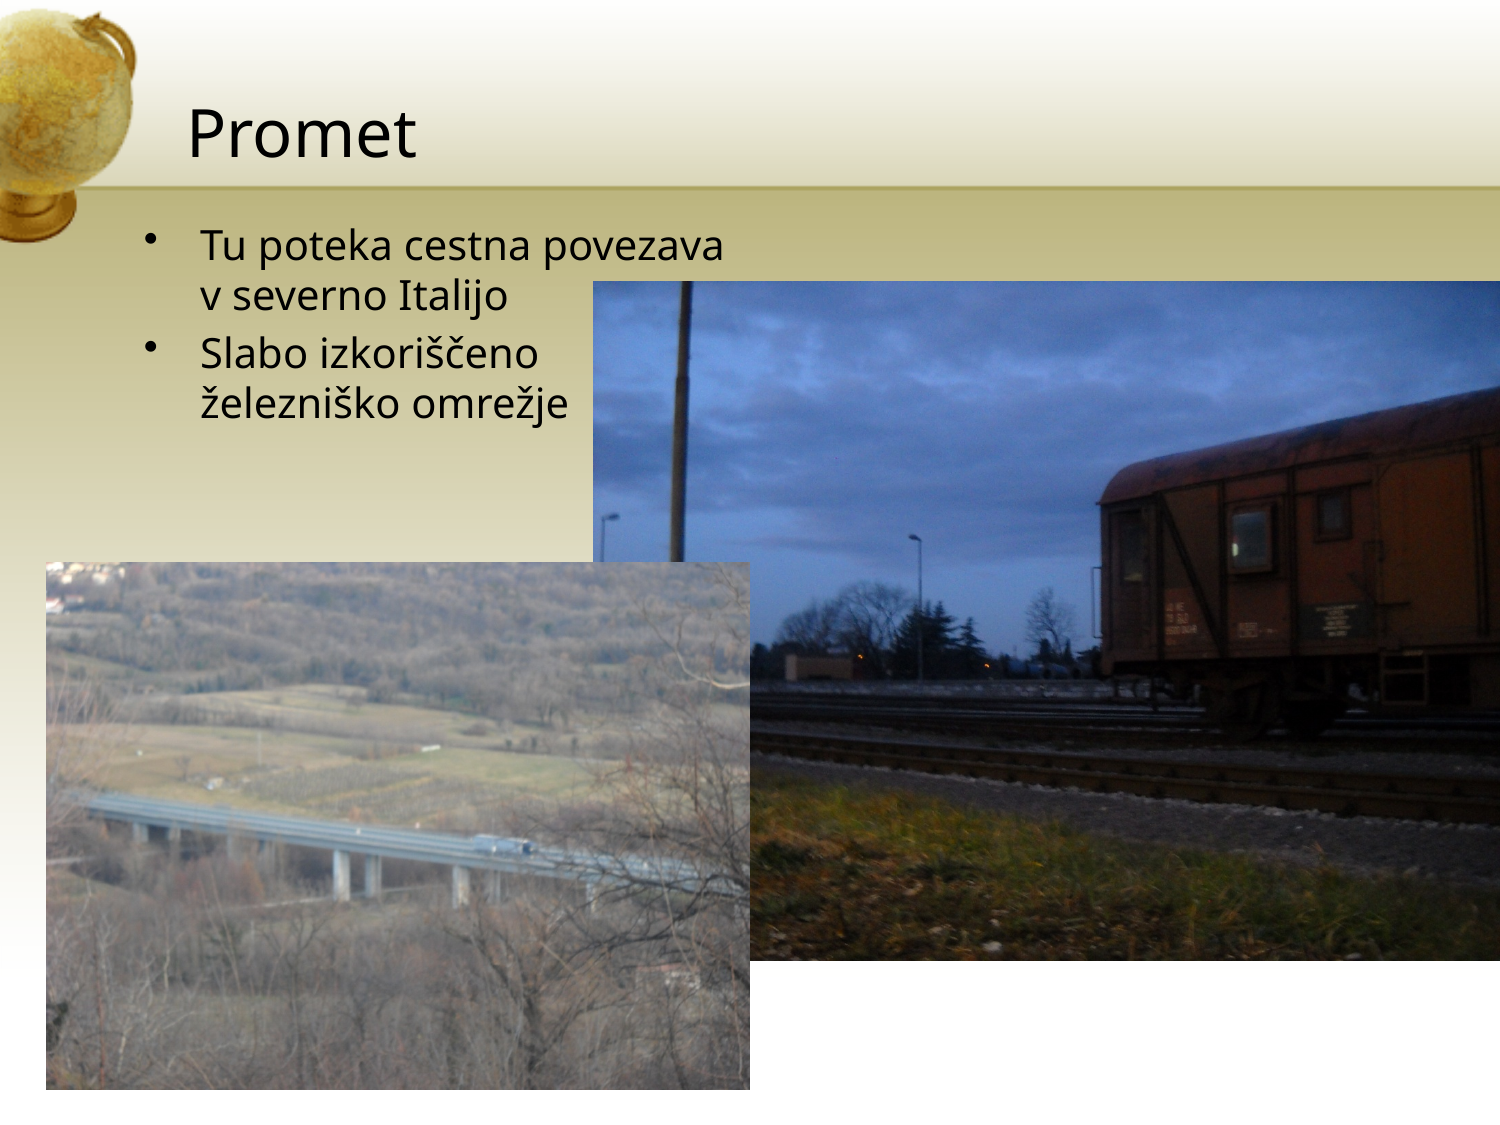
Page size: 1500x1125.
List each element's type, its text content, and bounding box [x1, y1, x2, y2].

list Tu poteka cestna povezava v severno Italijo Slabo izkoriščeno železniško omrežje [128, 210, 749, 562]
picture [0, 0, 1500, 1125]
title Promet [171, 36, 1436, 179]
